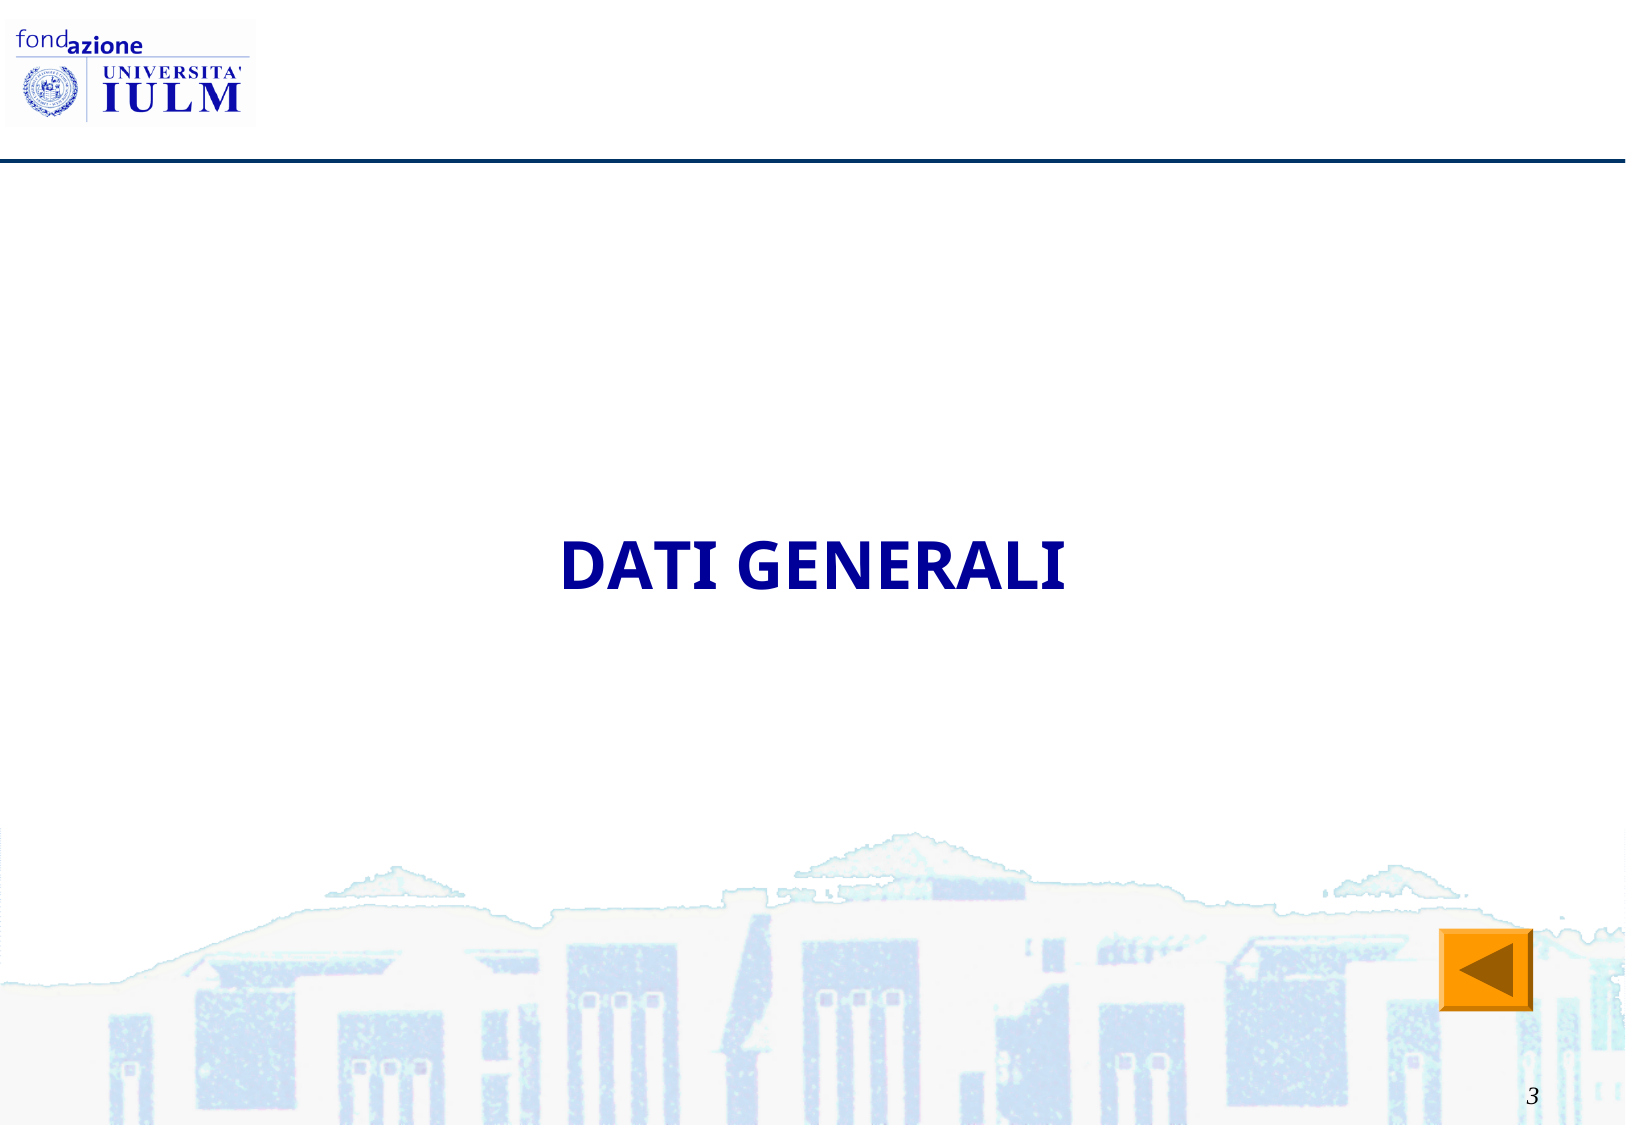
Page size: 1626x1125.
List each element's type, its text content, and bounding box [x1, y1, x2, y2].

text_box DATI GENERALI [121, 469, 1504, 657]
text_box [1440, 928, 1534, 1012]
text_box 2012 N=20 2013 N=20 [1438, 928, 1445, 1012]
picture [5, 19, 256, 127]
